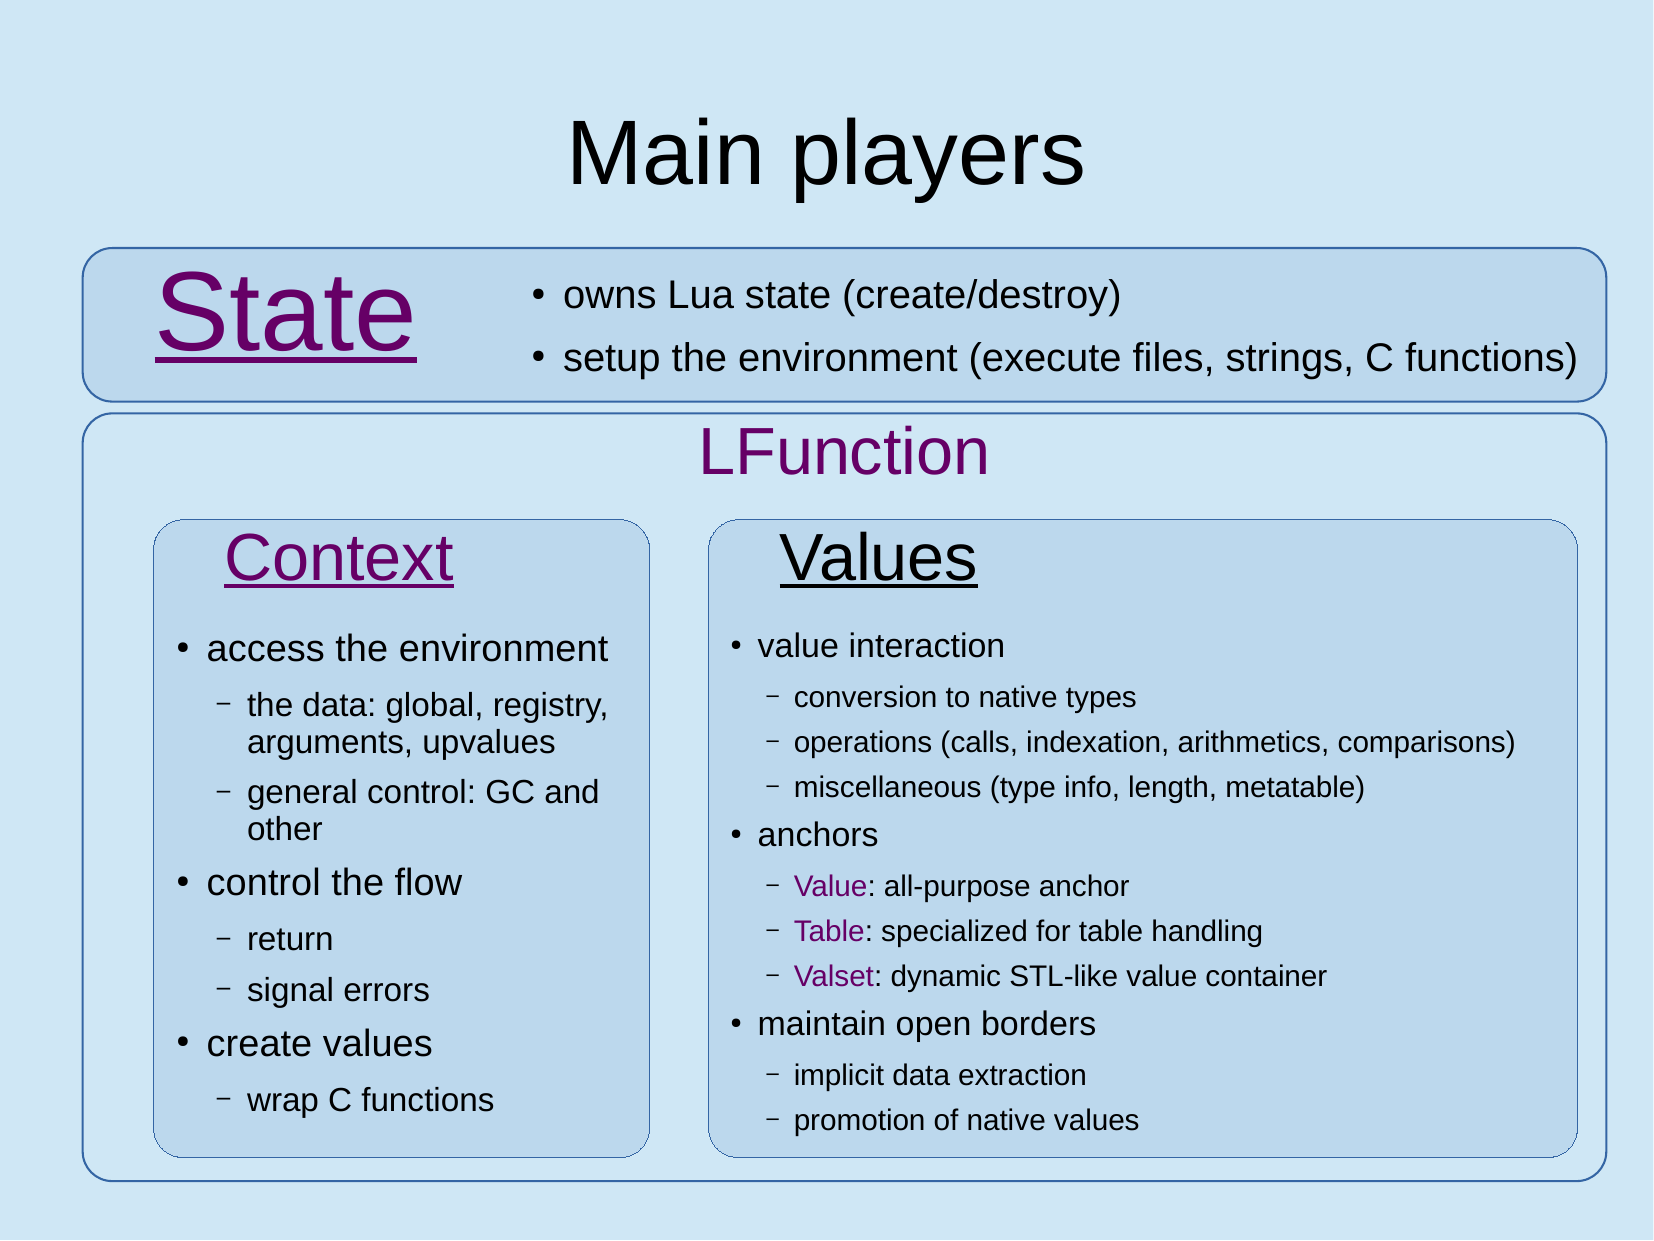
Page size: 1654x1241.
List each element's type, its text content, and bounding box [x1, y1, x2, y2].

list LFunction [82, 413, 1607, 1182]
list owns Lua state (create/destroy) setup the environment (execute files, strings, C functions) [519, 271, 1607, 402]
list State [82, 248, 1607, 402]
title Main players [82, 49, 1571, 248]
list value interaction conversion to native types operations (calls, indexation, arithmetics, comparisons) miscellaneous (type info, length, metatable) anchors Value: all-purpose anchor Table: specialized for table handling Valset: dynamic STL-like value container maintain open borders implicit data extraction promotion of native values [720, 625, 1560, 1146]
list access the environment the data: global, registry, arguments, upvalues general control: GC and other control the flow return signal errors create values wrap C functions [165, 625, 638, 1134]
